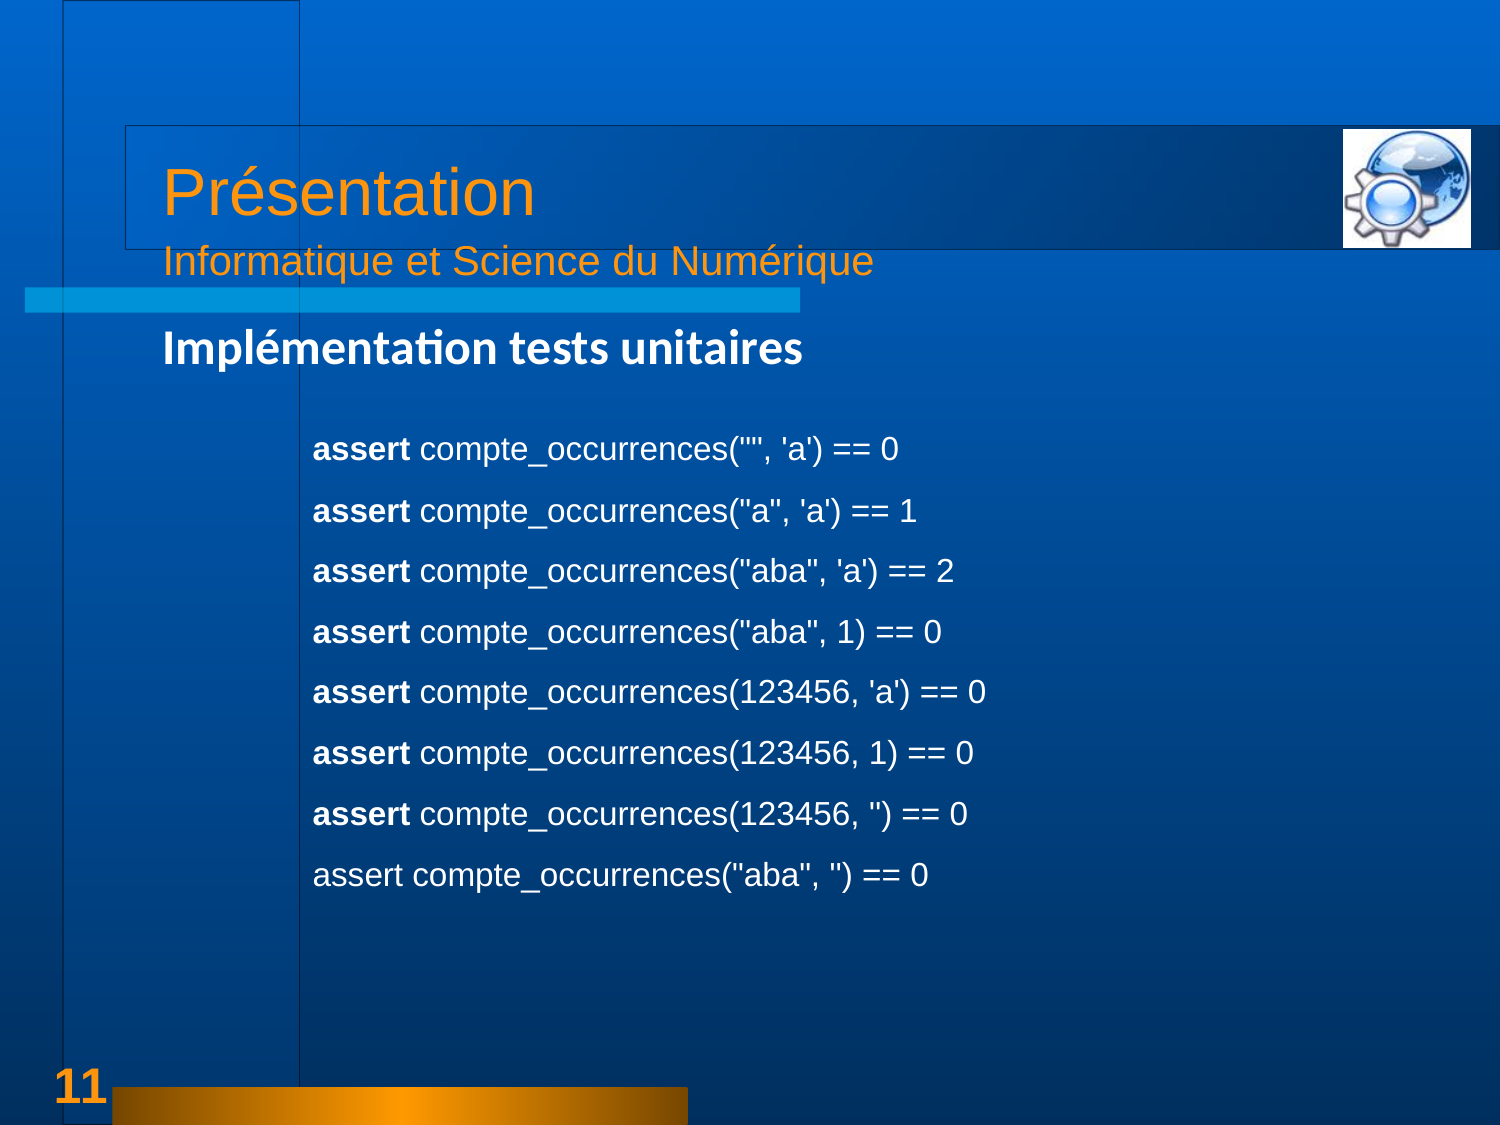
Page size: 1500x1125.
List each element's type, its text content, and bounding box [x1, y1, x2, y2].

text_box Implémentation tests unitaires assert compte_occurrences("", 'a') == 0 assert compte_occurrences("a", 'a') == 1 assert compte_occurrences("aba", 'a') == 2 assert compte_occurrences("aba", 1) == 0 assert compte_occurrences(123456, 'a') == 0 assert compte_occurrences(123456, 1) == 0 assert compte_occurrences(123456, '') == 0 assert compte_occurrences("aba", '') == 0 [147, 319, 1270, 1063]
picture [1343, 129, 1471, 248]
